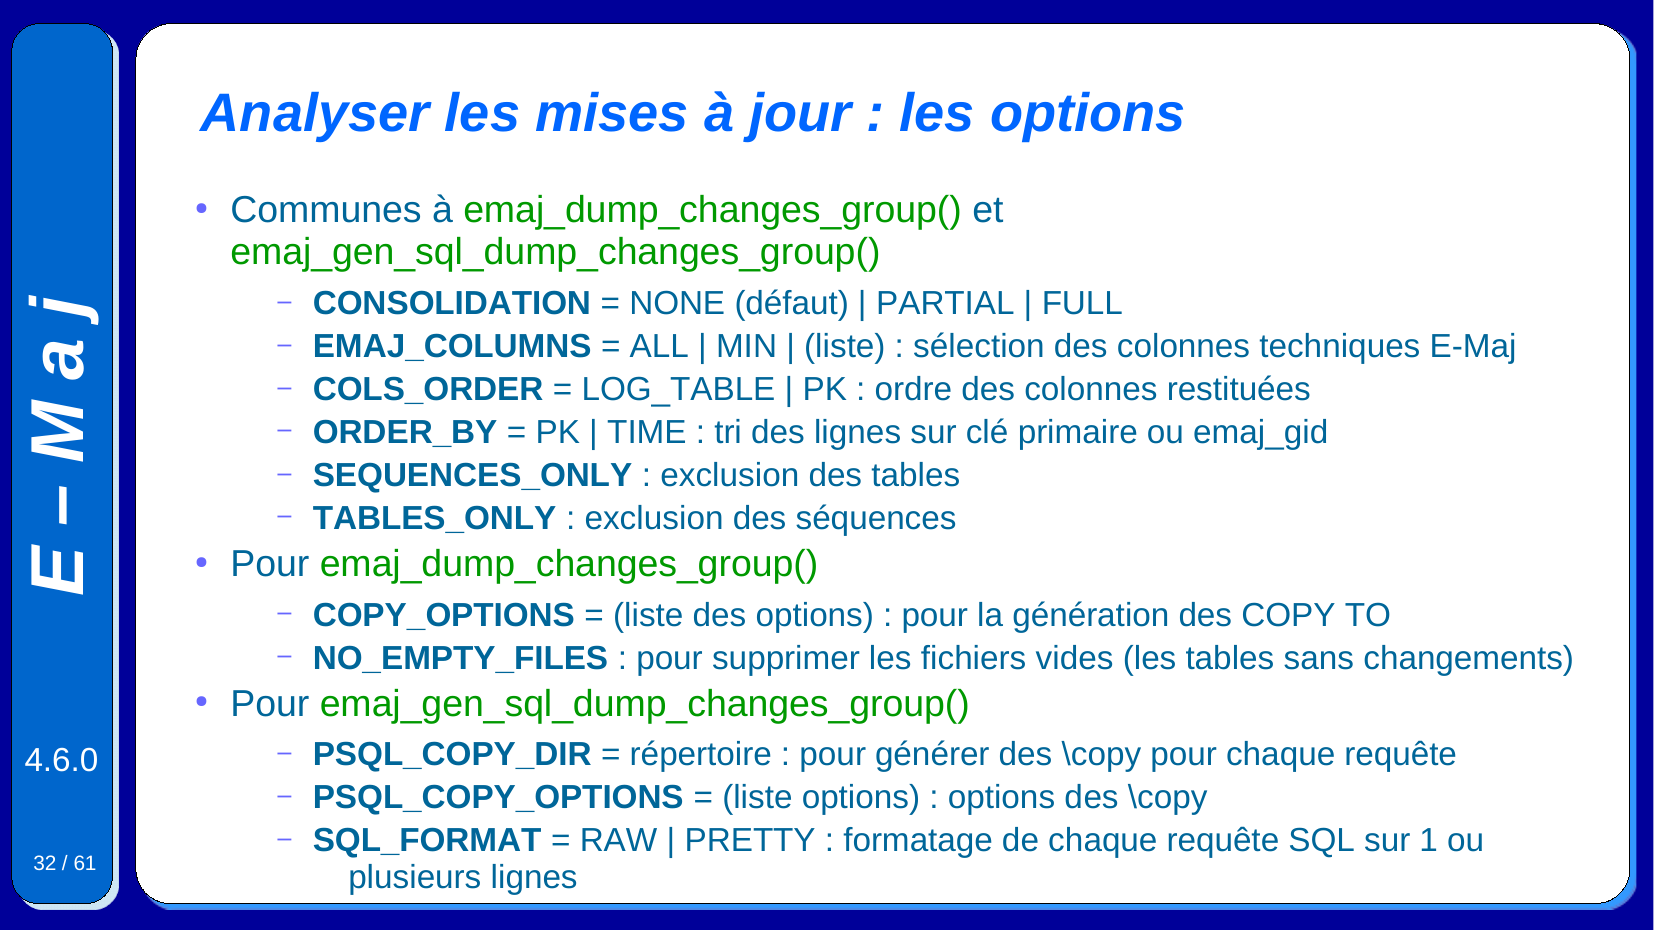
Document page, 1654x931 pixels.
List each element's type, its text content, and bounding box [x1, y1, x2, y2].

list Communes à emaj_dump_changes_group() et emaj_gen_sql_dump_changes_group() CONSOLIDATION = NONE (défaut) | PARTIAL | FULL EMAJ_COLUMNS = ALL | MIN | (liste) : sélection des colonnes techniques E-Maj COLS_ORDER = LOG_TABLE | PK : ordre des colonnes restituées ORDER_BY = PK | TIME : tri des lignes sur clé primaire ou emaj_gid SEQUENCES_ONLY : exclusion des tables TABLES_ONLY : exclusion des séquences Pour emaj_dump_changes_group() COPY_OPTIONS = (liste des options) : pour la génération des COPY TO NO_EMPTY_FILES : pour supprimer les fichiers vides (les tables sans changements) Pour emaj_gen_sql_dump_changes_group() PSQL_COPY_DIR = répertoire : pour générer des \copy pour chaque requête PSQL_COPY_OPTIONS = (liste options) : options des \copy SQL_FORMAT = RAW | PRETTY : formatage de chaque requête SQL sur 1 ou plusieurs lignes [177, 188, 1587, 896]
title Analyser les mises à jour : les options [200, 34, 1575, 188]
